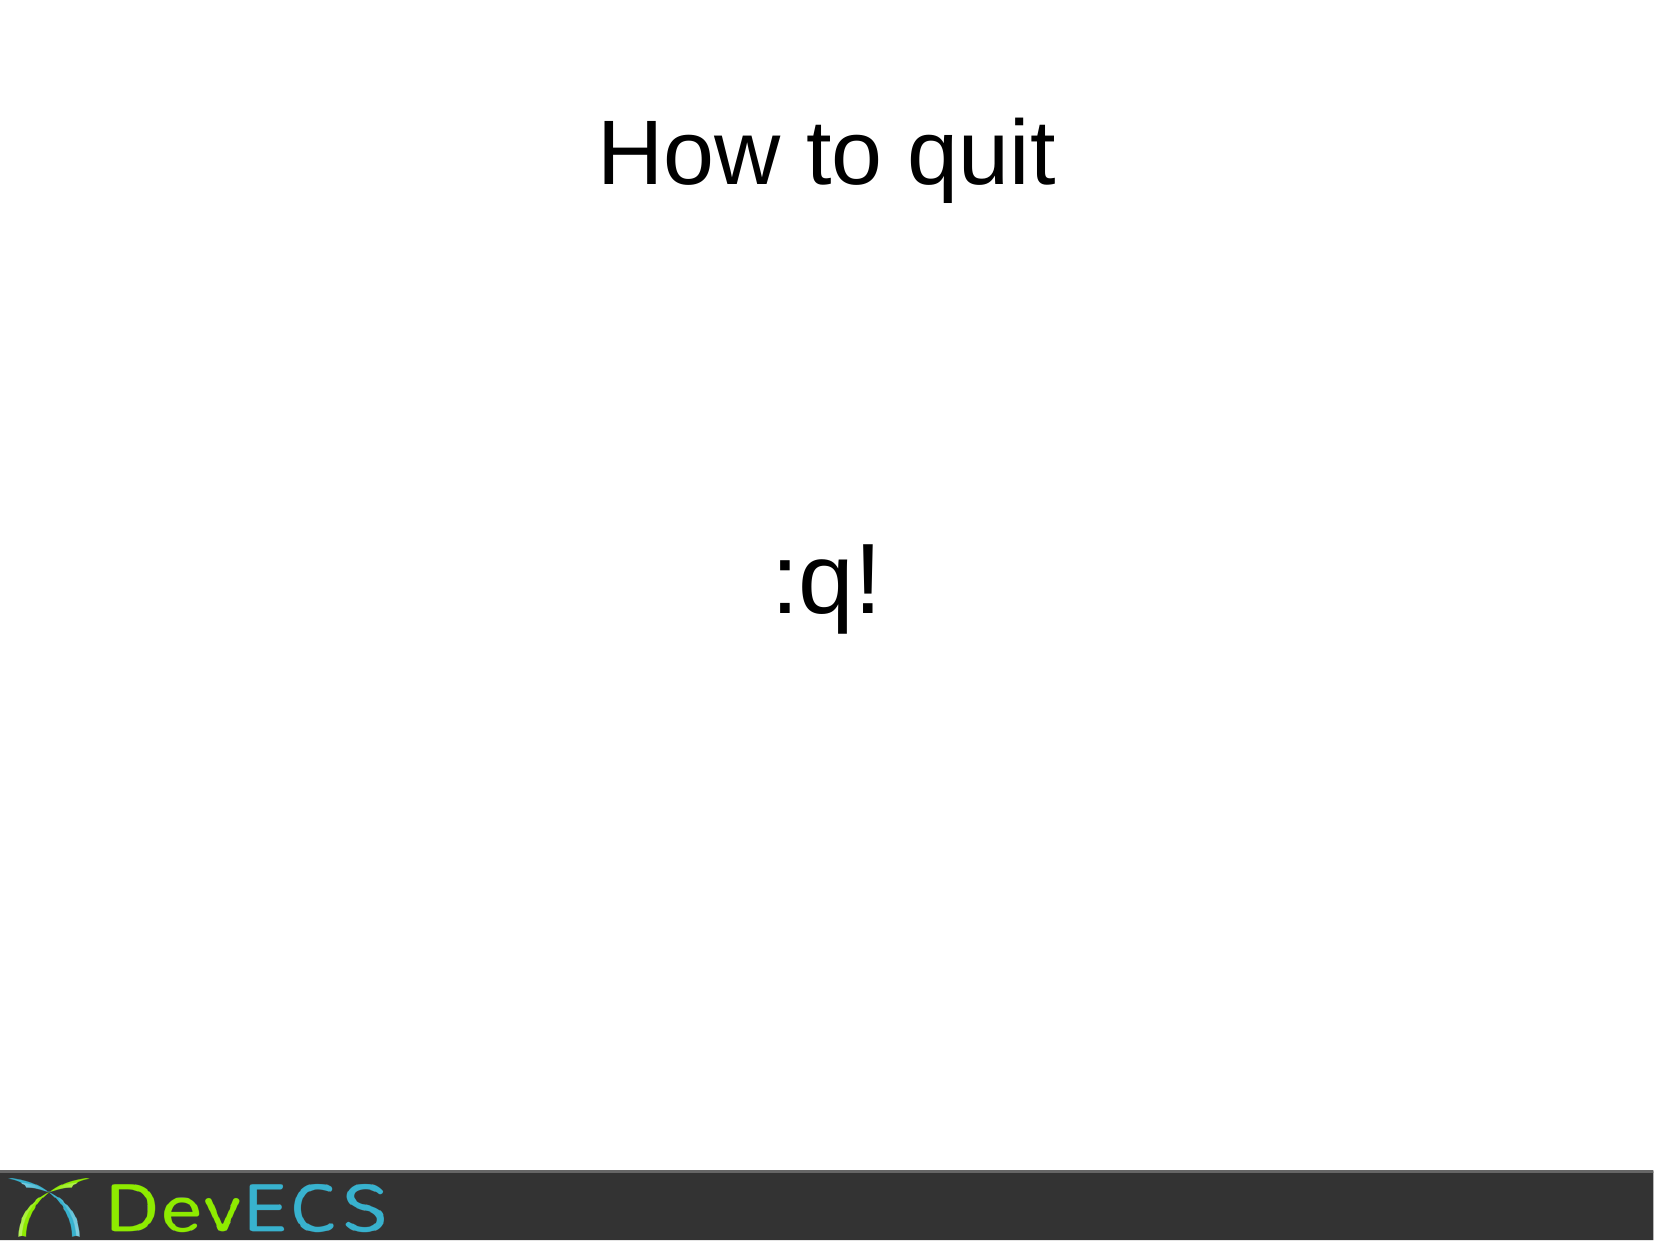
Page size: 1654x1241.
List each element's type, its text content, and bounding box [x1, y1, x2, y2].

subtitle :q! [82, 56, 1571, 1102]
text_box [0, 1173, 1654, 1241]
picture [8, 1178, 384, 1237]
